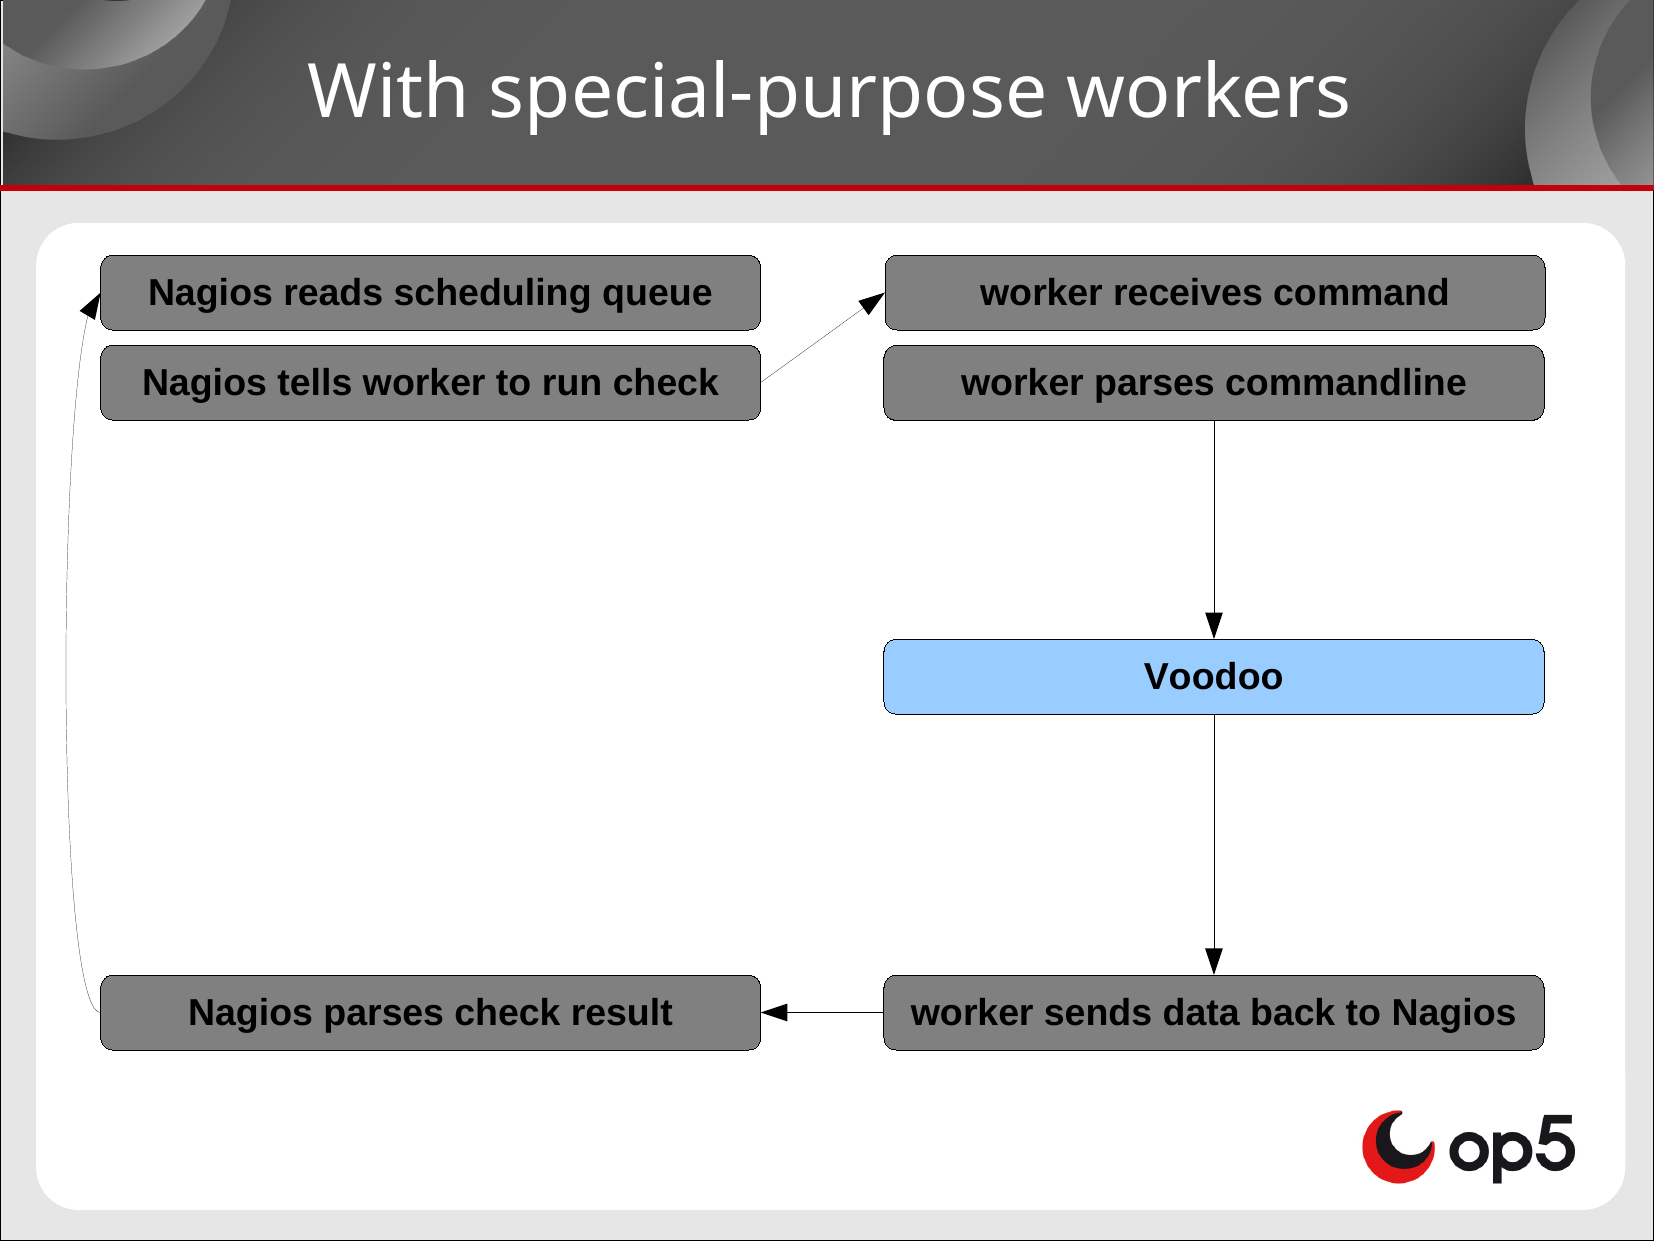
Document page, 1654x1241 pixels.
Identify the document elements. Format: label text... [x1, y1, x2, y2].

text_box worker receives command [885, 255, 1546, 331]
picture [3, 0, 1654, 185]
text_box Voodoo [883, 639, 1545, 715]
picture [1350, 1103, 1587, 1191]
text_box Nagios reads scheduling queue [100, 255, 761, 331]
text_box Nagios parses check result [100, 975, 761, 1051]
text_box worker sends data back to Nagios [883, 975, 1545, 1051]
text_box worker parses commandline [883, 345, 1545, 421]
text_box Nagios tells worker to run check [100, 345, 761, 421]
title With special-purpose workers [88, 0, 1571, 175]
